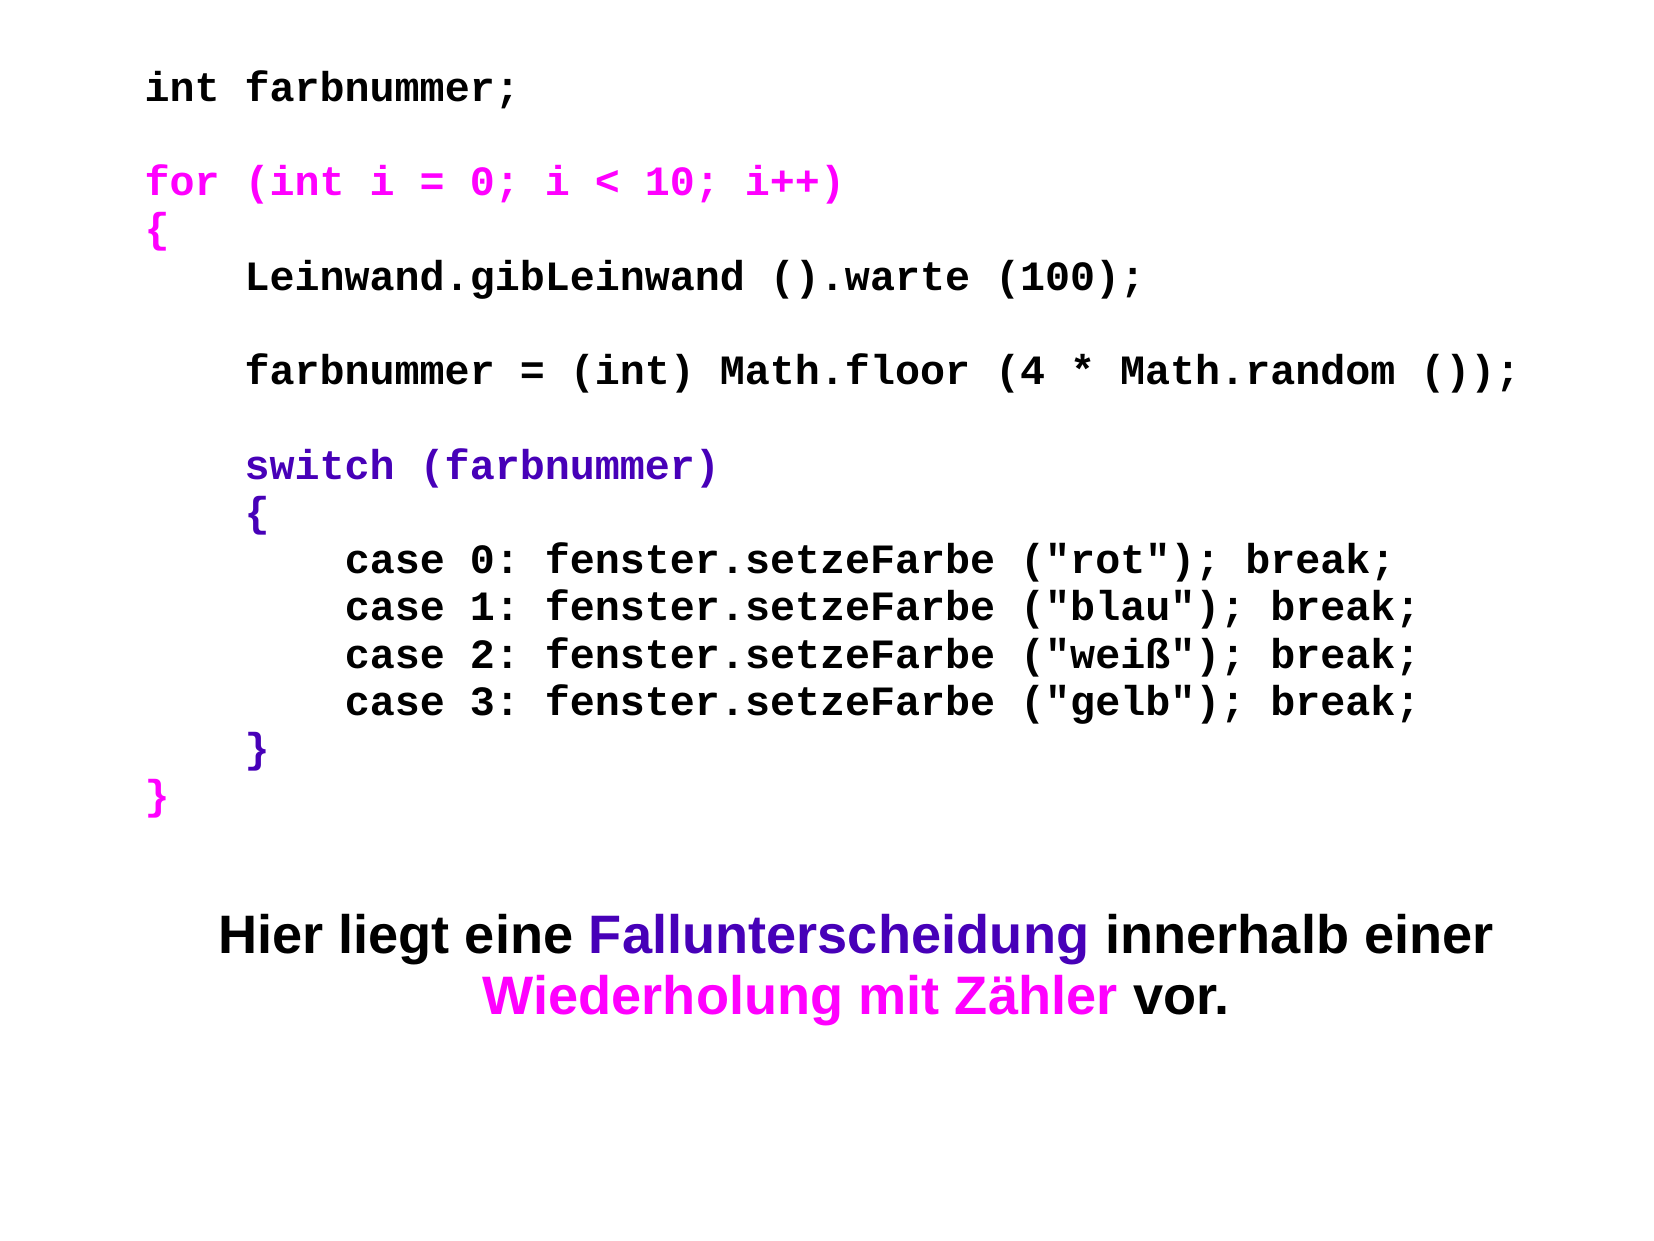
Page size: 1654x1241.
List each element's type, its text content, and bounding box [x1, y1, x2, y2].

text_box Hier liegt eine Fallunterscheidung innerhalb einer Wiederholung mit Zähler vor. [118, 897, 1595, 1037]
text_box int farbnummer; for (int i = 0; i < 10; i++) { Leinwand.gibLeinwand ().warte (100); farbnummer = (int) Math.floor (4 * Math.random ()); switch (farbnummer) { case 0: fenster.setzeFarbe ("rot"); break; case 1: fenster.setzeFarbe ("blau"); break; case 2: fenster.setzeFarbe ("weiß"); break; case 3: fenster.setzeFarbe ("gelb"); break; } } [129, 59, 1607, 839]
